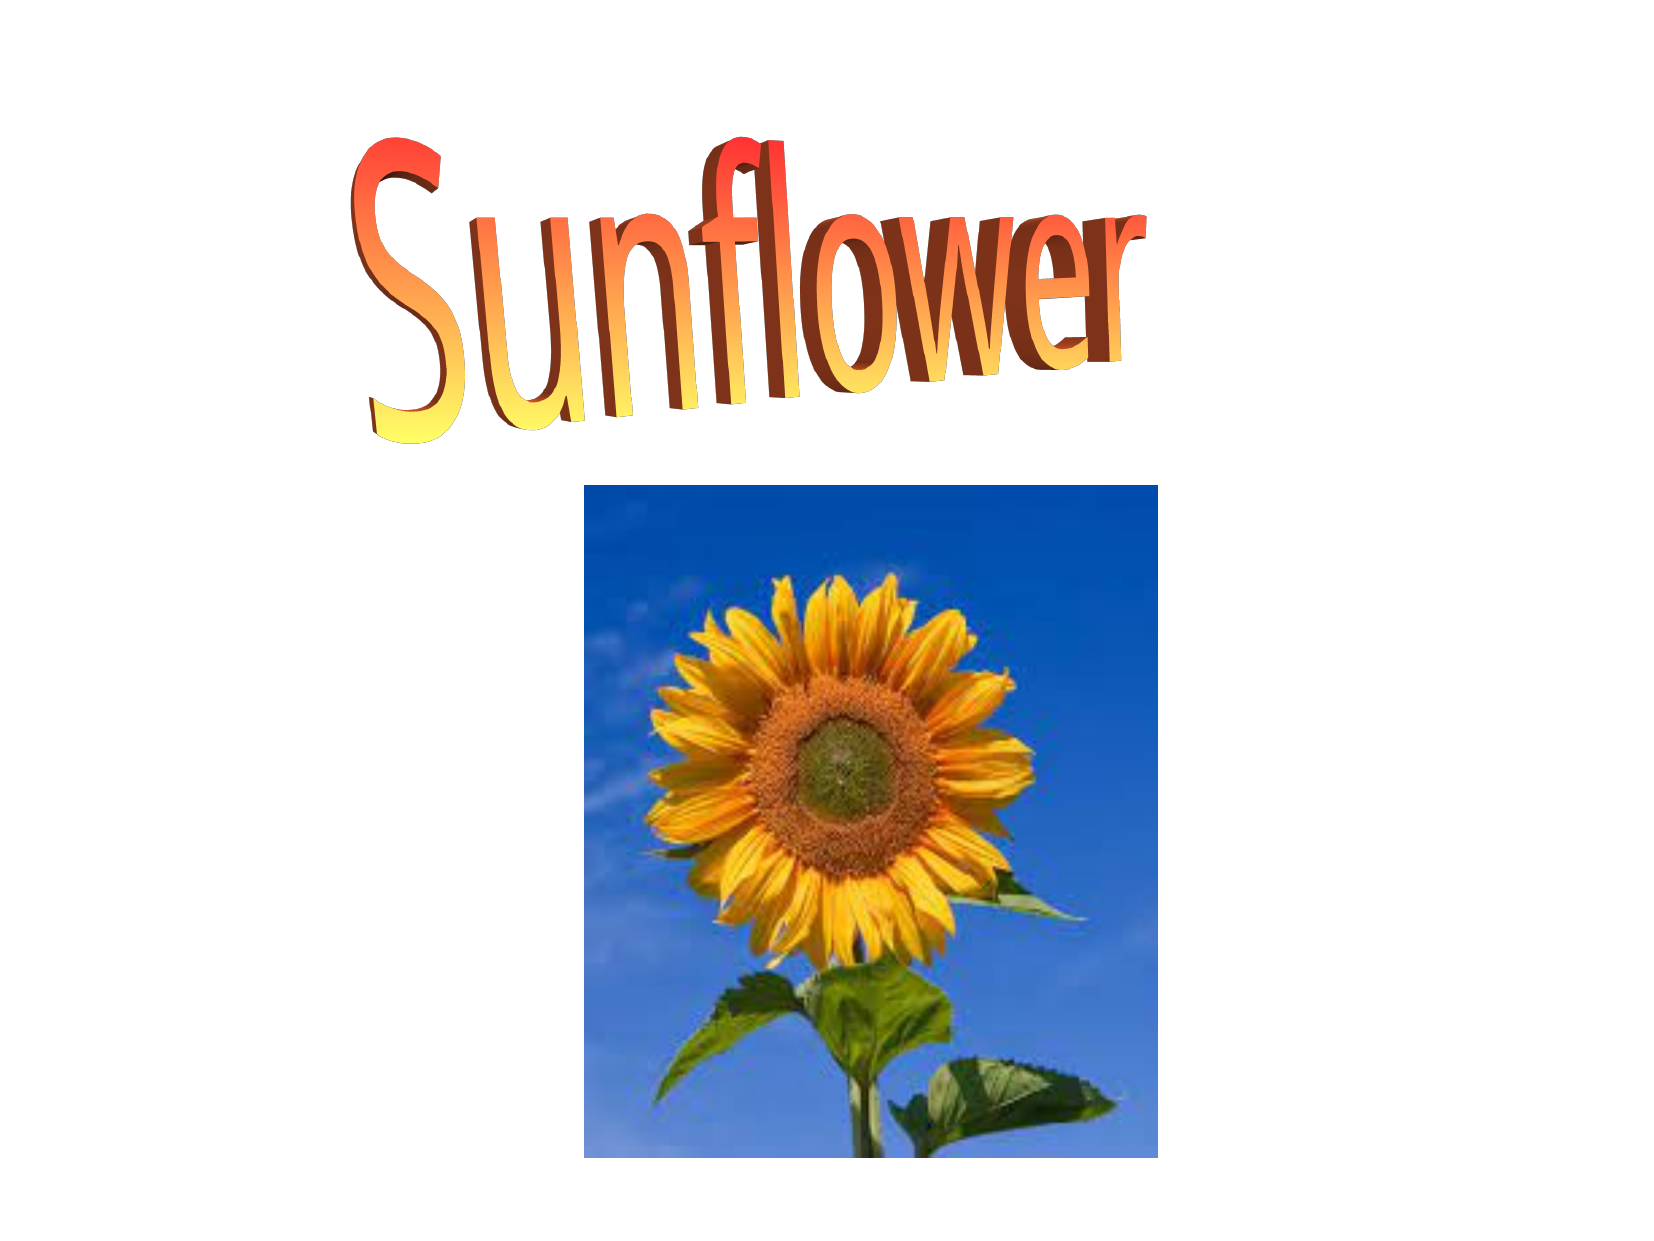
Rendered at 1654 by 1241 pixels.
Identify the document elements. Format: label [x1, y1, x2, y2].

picture [584, 485, 1158, 1158]
